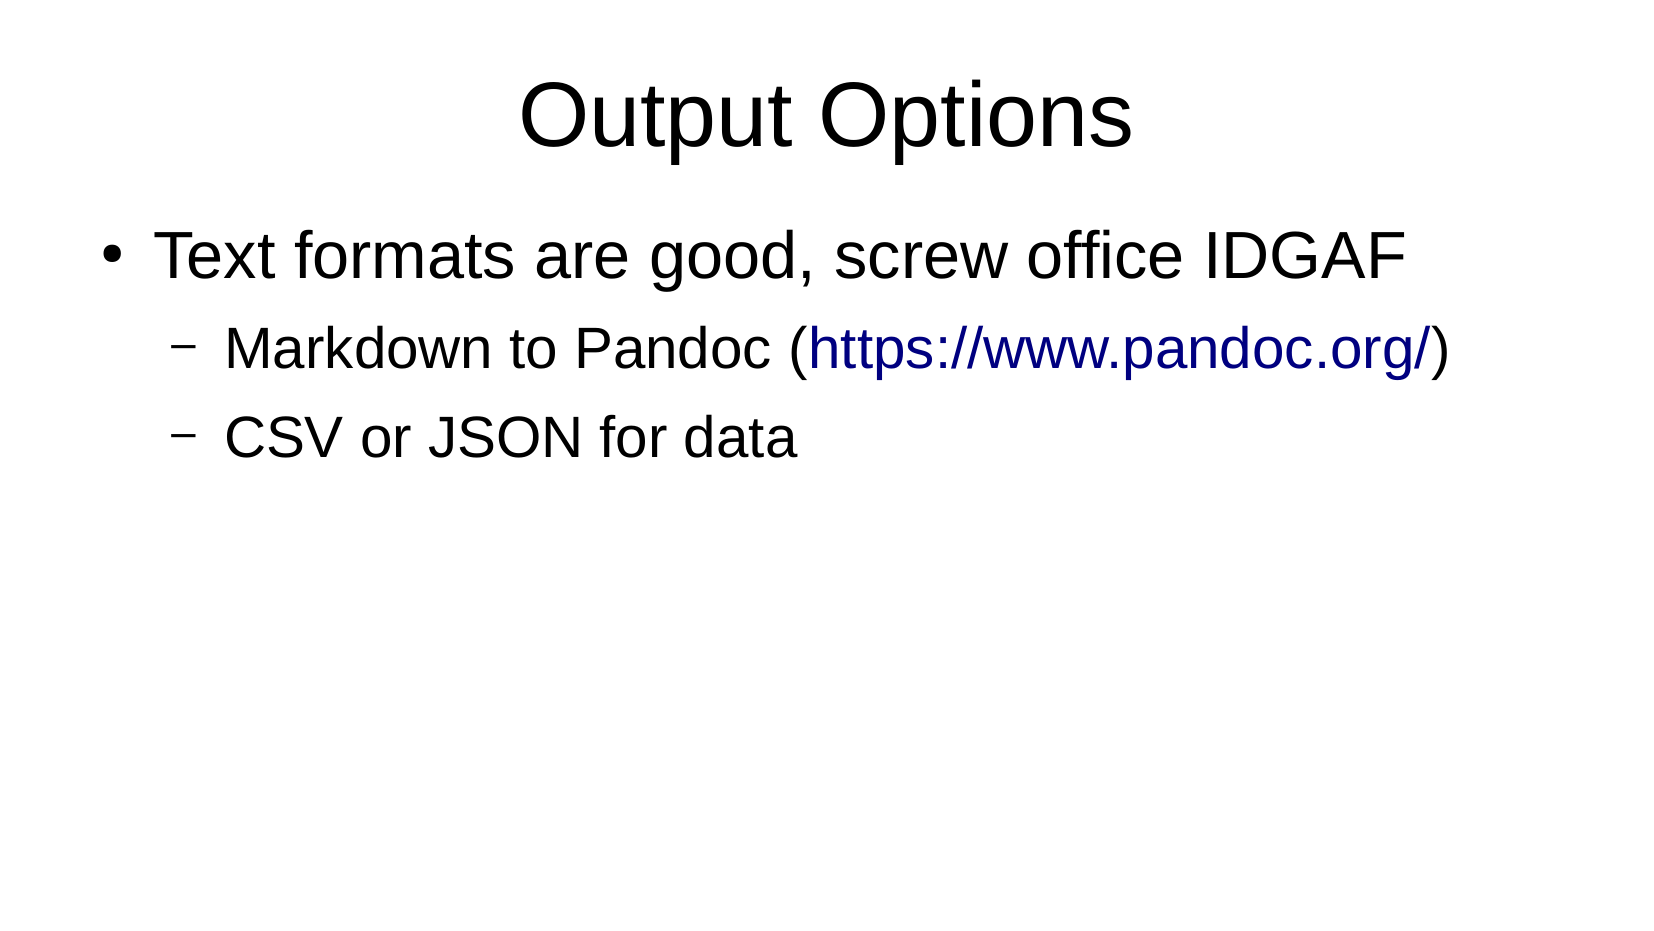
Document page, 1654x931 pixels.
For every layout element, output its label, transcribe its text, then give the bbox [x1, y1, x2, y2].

list Text formats are good, screw office IDGAF Markdown to Pandoc (https://www.pandoc.org/) CSV or JSON for data [82, 217, 1571, 758]
title Output Options [82, 37, 1571, 193]
